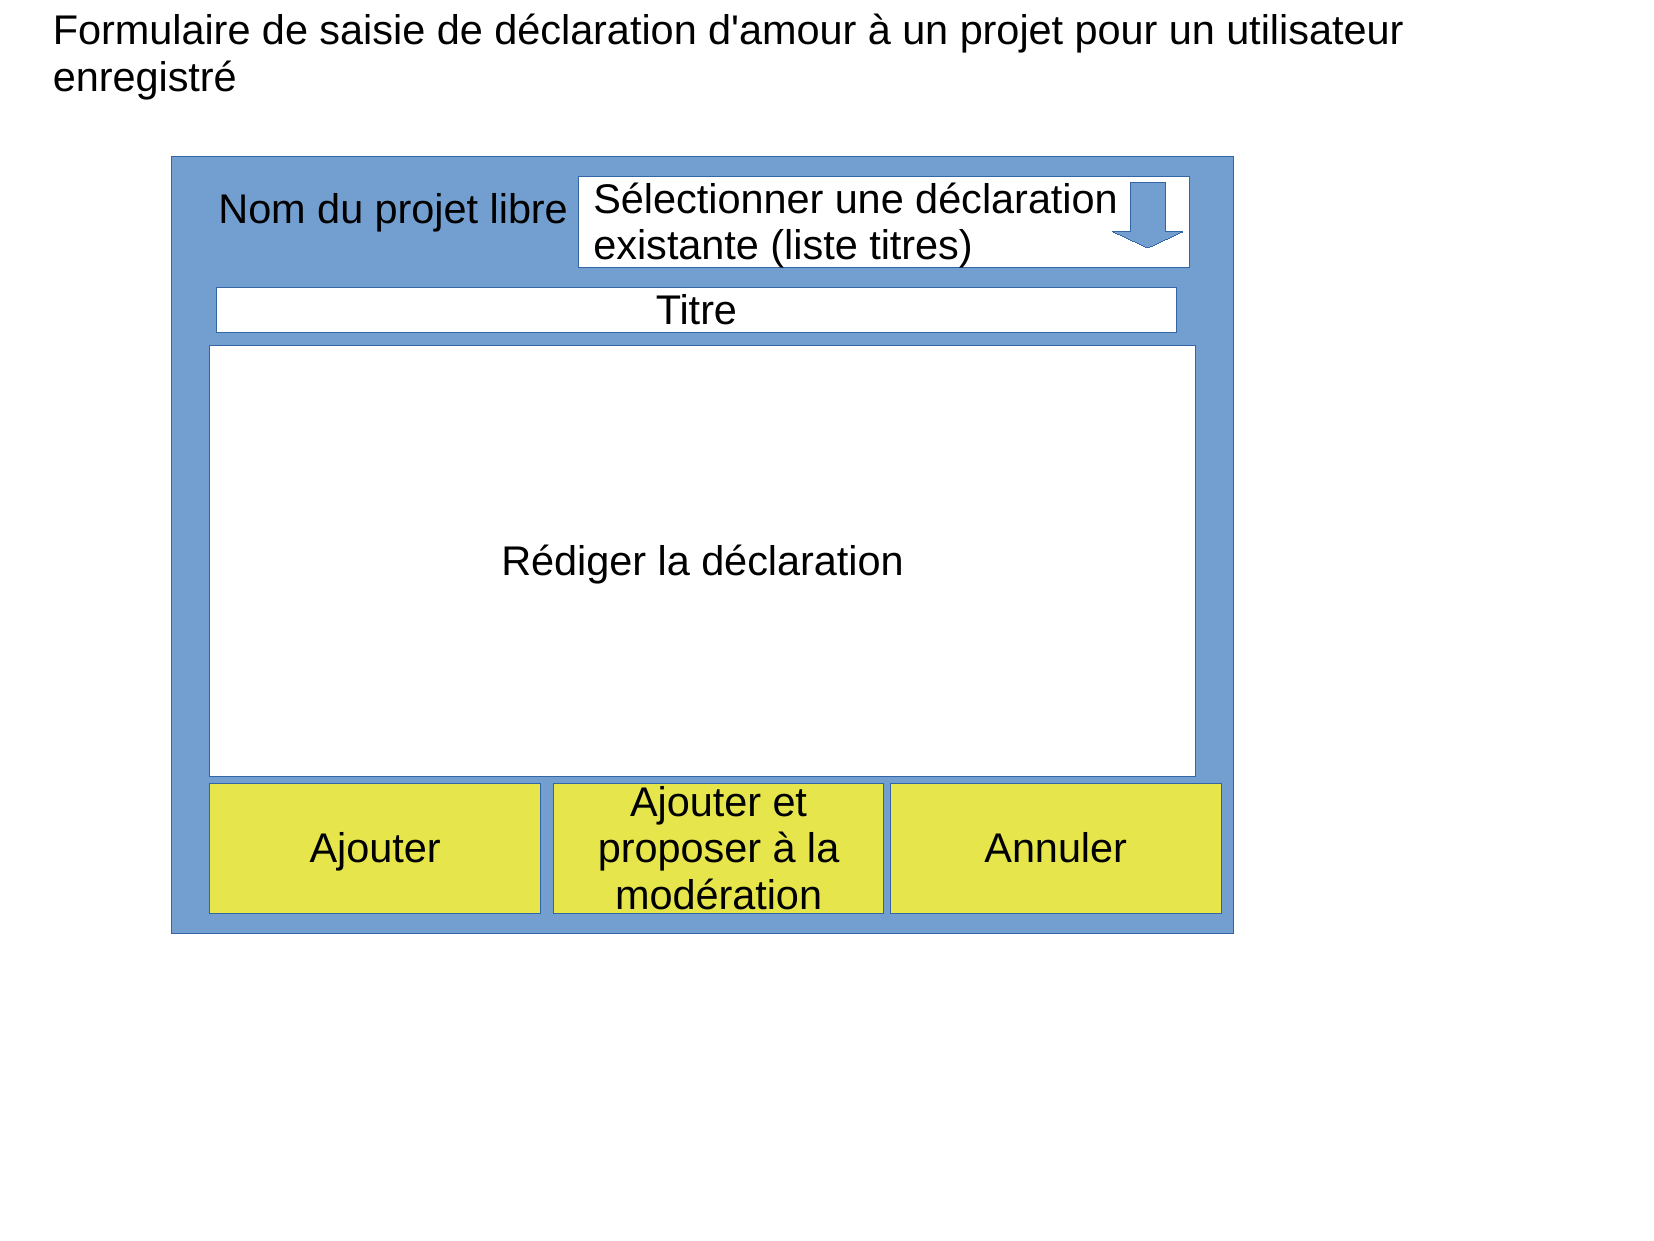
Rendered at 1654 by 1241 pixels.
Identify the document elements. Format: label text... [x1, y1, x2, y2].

text_box Ajouter et proposer à la modération [553, 783, 884, 914]
text_box Titre [216, 287, 1177, 333]
text_box Formulaire de saisie de déclaration d'amour à un projet pour un utilisateur enregistré [38, 0, 1552, 108]
text_box Sélectionner une déclaration existante (liste titres) [578, 176, 1190, 268]
text_box Annuler [890, 783, 1222, 914]
text_box Ajouter [209, 783, 541, 914]
text_box Nom du projet libre [203, 178, 578, 242]
text_box Rédiger la déclaration [209, 345, 1196, 777]
text_box [171, 156, 1234, 934]
